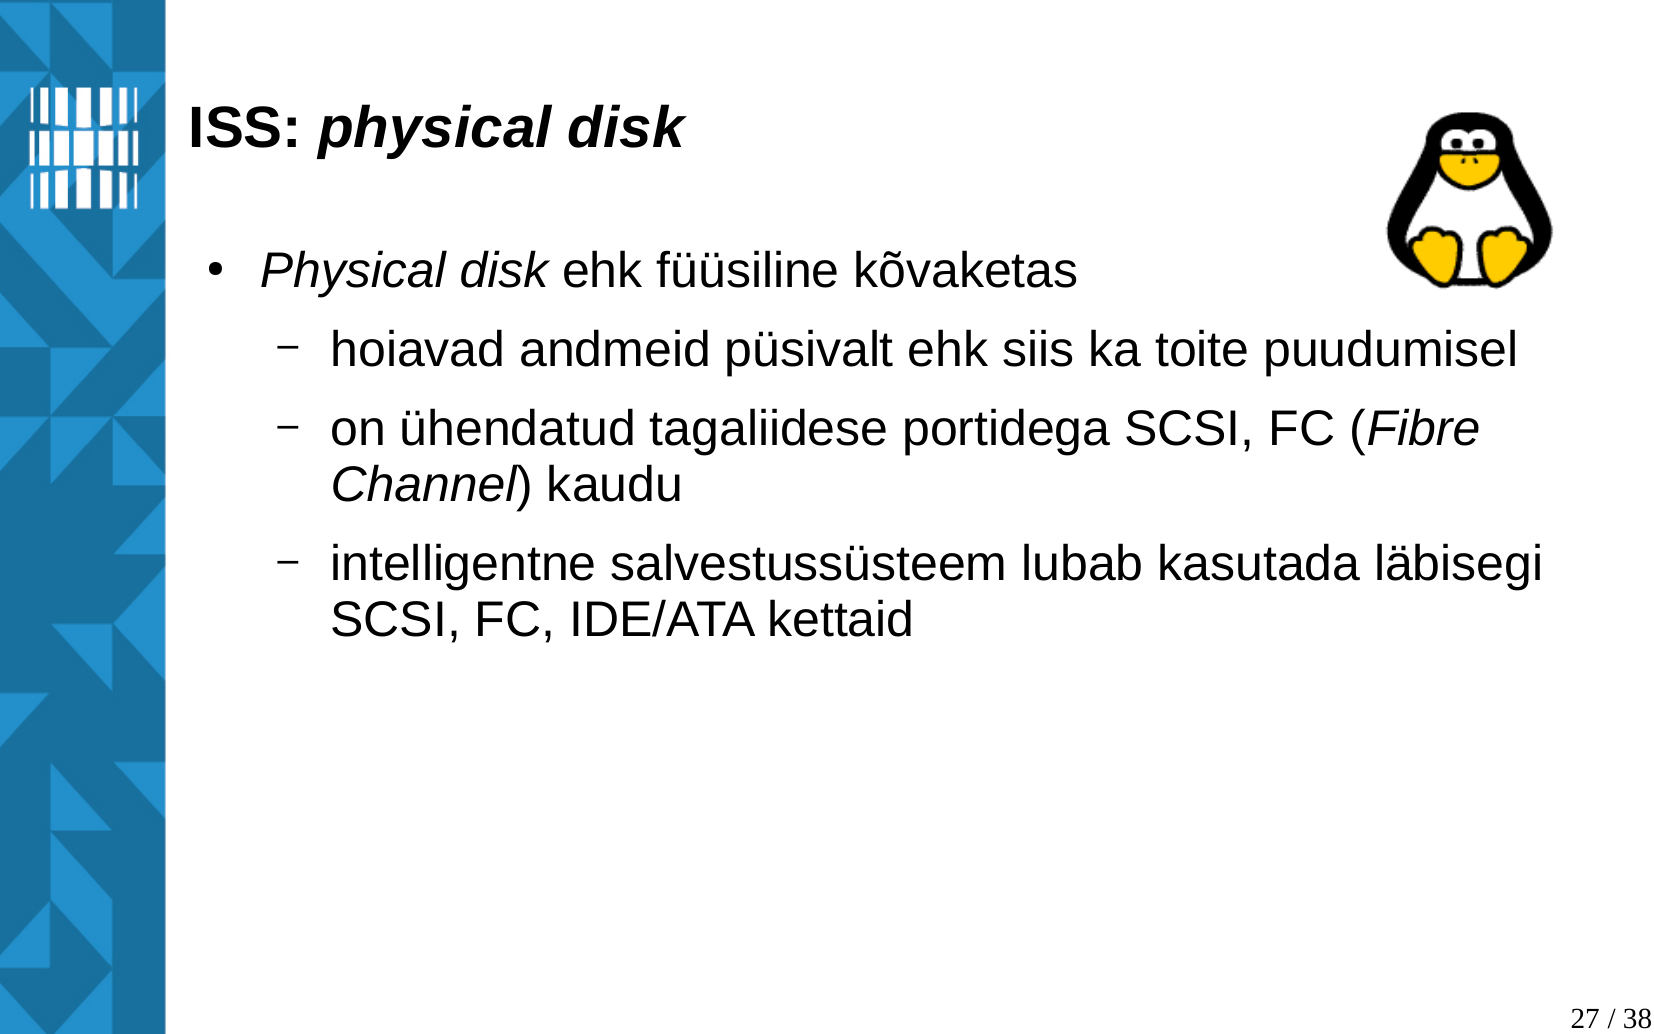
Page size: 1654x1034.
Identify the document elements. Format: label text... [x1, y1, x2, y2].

picture [1329, 60, 1607, 308]
list Physical disk ehk füüsiline kõvaketas hoiavad andmeid püsivalt ehk siis ka toite puudumisel on ühendatud tagaliidese portidega SCSI, FC (Fibre Channel) kaudu intelligentne salvestussüsteem lubab kasutada läbisegi SCSI, FC, IDE/ATA kettaid [188, 241, 1585, 924]
title ISS: physical disk [188, 41, 1585, 214]
